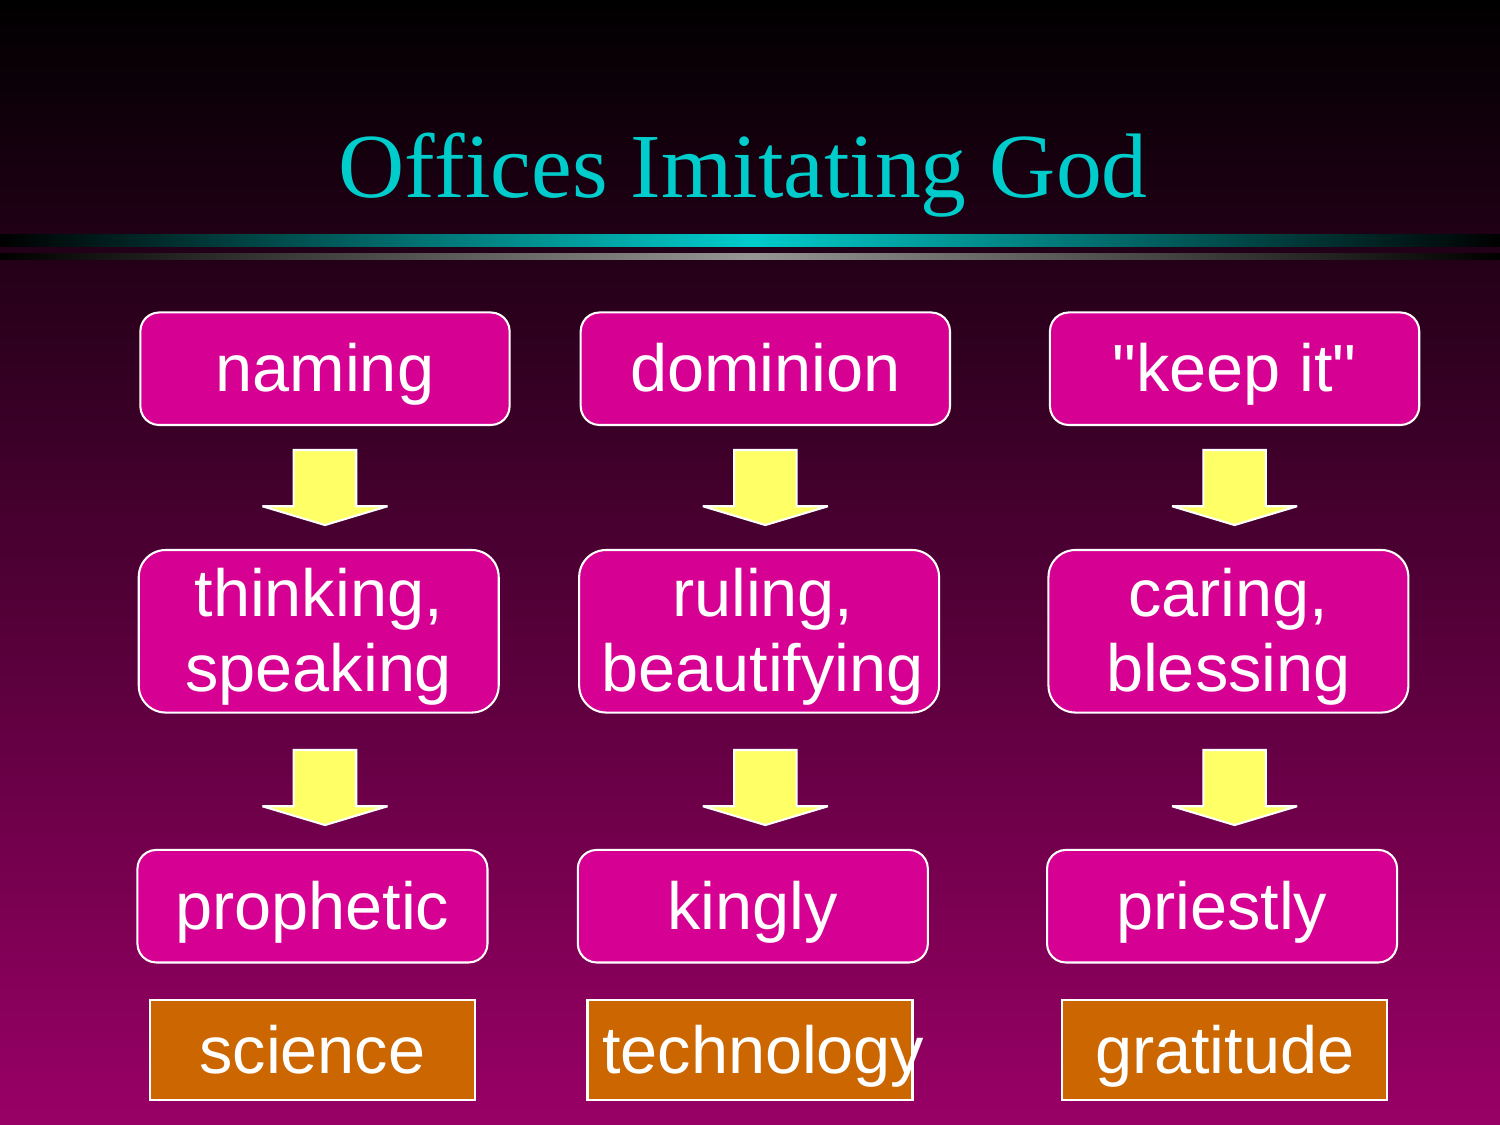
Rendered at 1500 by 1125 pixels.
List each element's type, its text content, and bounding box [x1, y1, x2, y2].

text_box priestly [1047, 849, 1398, 963]
text_box [1172, 750, 1298, 826]
text_box naming [140, 312, 510, 426]
text_box dominion [580, 312, 951, 426]
text_box prophetic [137, 849, 488, 963]
text_box gratitude [1062, 999, 1388, 1101]
title Offices Imitating God [99, 37, 1388, 225]
text_box [262, 750, 388, 826]
text_box [262, 450, 388, 526]
text_box caring, blessing [1048, 549, 1409, 713]
text_box thinking, speaking [138, 549, 499, 713]
text_box [702, 750, 828, 826]
text_box "keep it" [1049, 312, 1420, 426]
text_box ruling, beautifying [579, 549, 940, 713]
text_box kingly [577, 849, 928, 963]
text_box [702, 450, 828, 526]
text_box technology [587, 999, 913, 1101]
text_box science [149, 999, 475, 1101]
text_box [1172, 450, 1298, 526]
